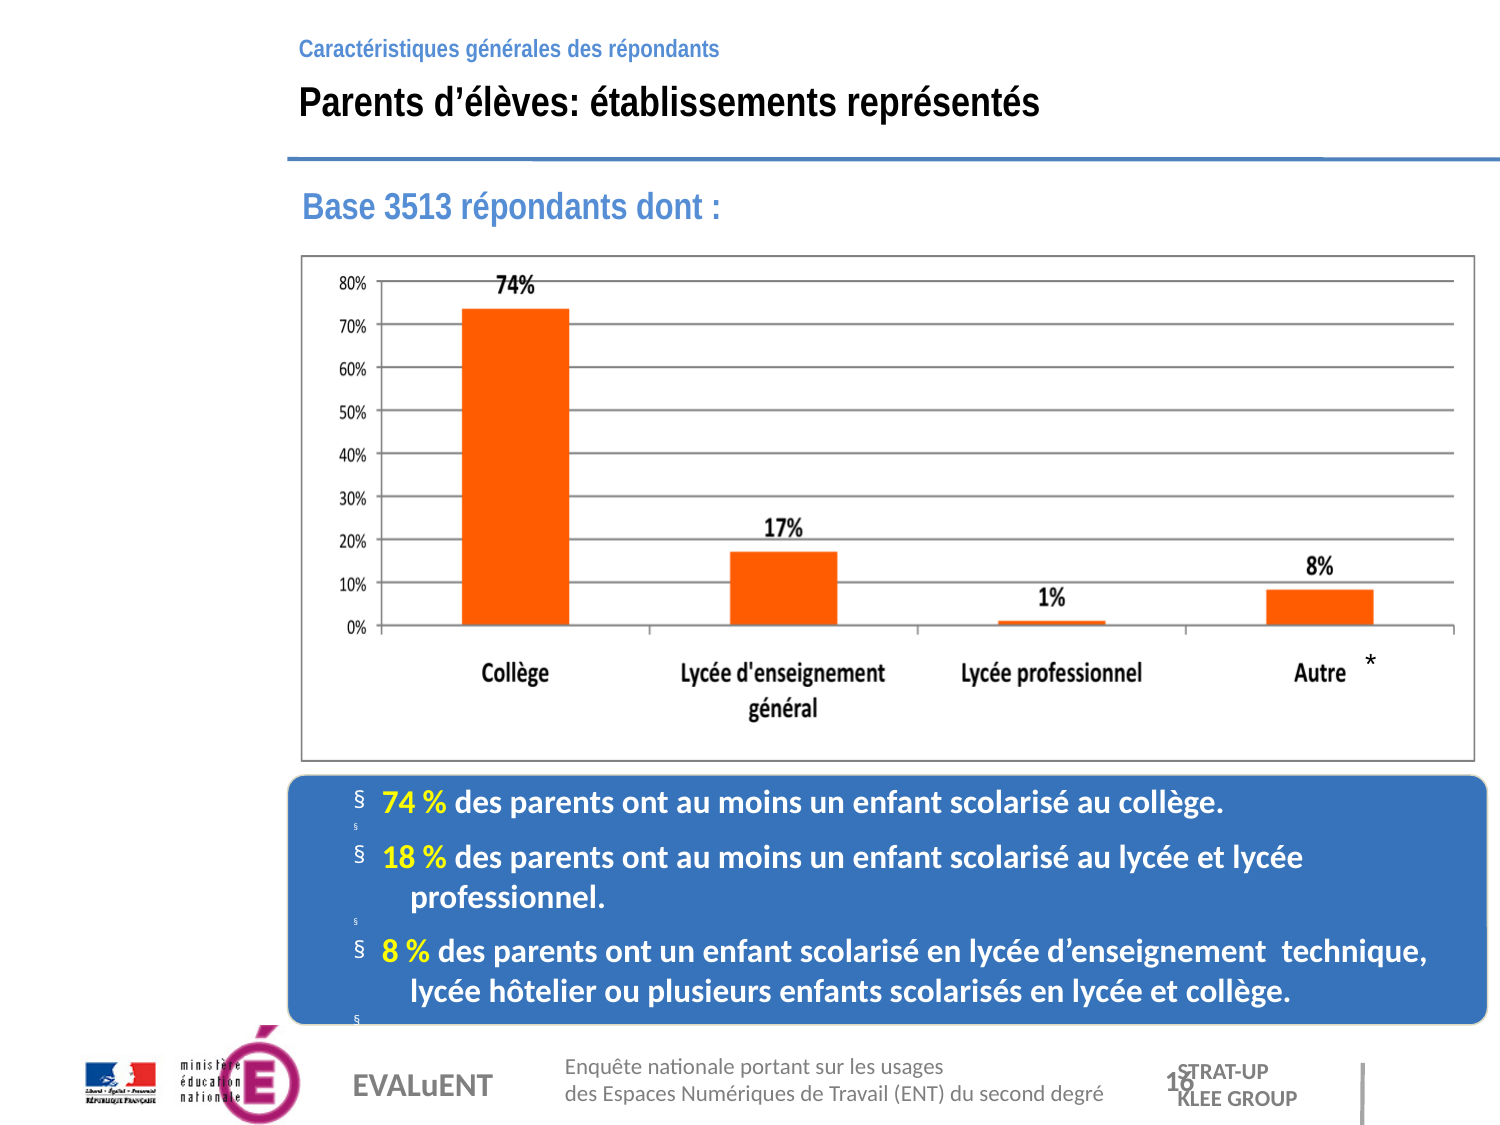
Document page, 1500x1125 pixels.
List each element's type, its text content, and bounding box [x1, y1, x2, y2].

picture [300, 254, 1476, 763]
text_box 74 % des parents ont au moins un enfant scolarisé au collège. 18 % des parents ont au moins un enfant scolarisé au lycée et lycée professionnel. 8 % des parents ont un enfant scolarisé en lycée d’enseignement technique, lycée hôtelier ou plusieurs enfants scolarisés en lycée et collège. [287, 774, 1488, 1025]
text_box Caractéristiques générales des répondants Parents d’élèves: établissements représentés [284, 25, 1455, 100]
text_box Base 3513 répondants dont : [287, 174, 743, 236]
text_box * [1350, 637, 1392, 688]
text_box [1074, 1050, 1426, 1110]
